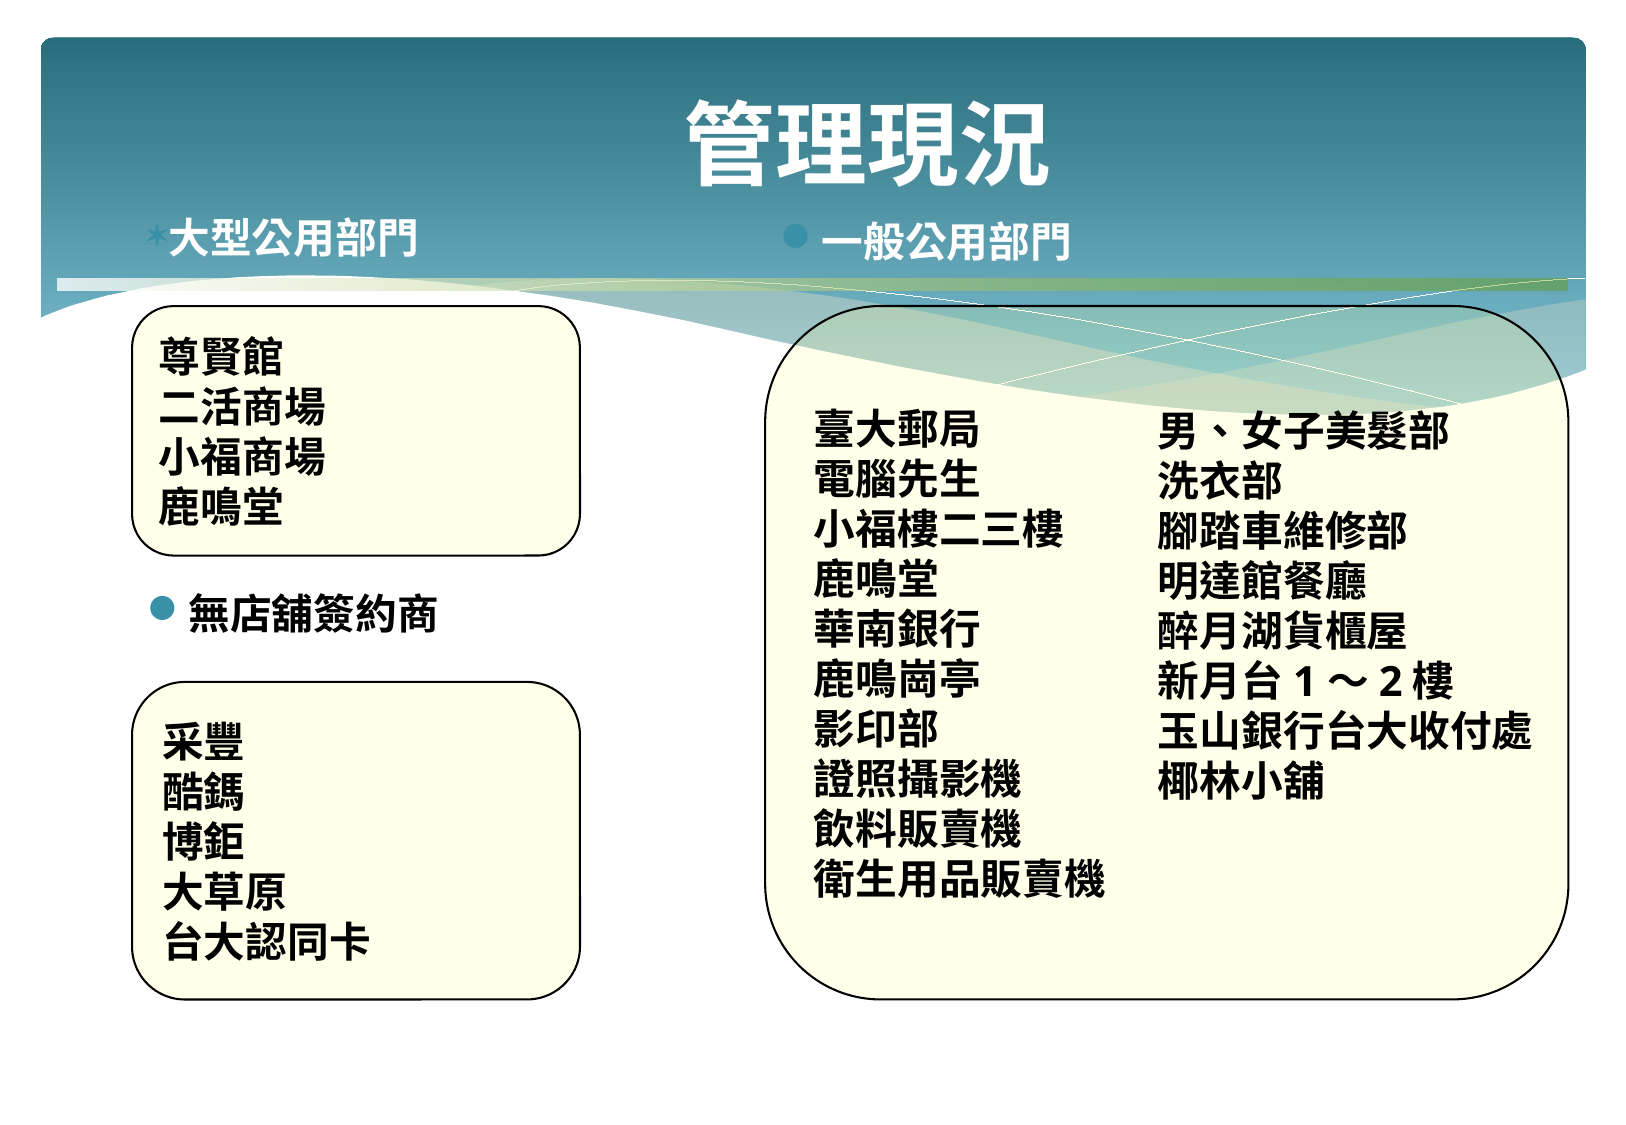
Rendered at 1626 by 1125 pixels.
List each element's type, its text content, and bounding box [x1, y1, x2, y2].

list 大型公用部門 [132, 214, 806, 310]
title 管理現況 [316, 66, 1419, 218]
text_box 臺大郵局 電腦先生 小福樓二三樓 鹿鳴堂 華南銀行 鹿鳴崗亭 影印部 證照攝影機 飲料販賣機 衛生用品販賣機 [765, 306, 1569, 1000]
text_box 尊賢館 二活商場 小福商場 鹿鳴堂 [132, 306, 580, 556]
text_box 無店舖簽約商 [132, 586, 631, 652]
text_box 男、女子美髮部 洗衣部 腳踏車維修部 明達館餐廳 醉月湖貨櫃屋 新月台1～2樓 玉山銀行台大收付處 椰林小舖 [1143, 397, 1571, 813]
text_box 采豐 酷鎷 博鉅 大草原 台大認同卡 [132, 681, 580, 1000]
text_box 一般公用部門 [765, 214, 1265, 274]
